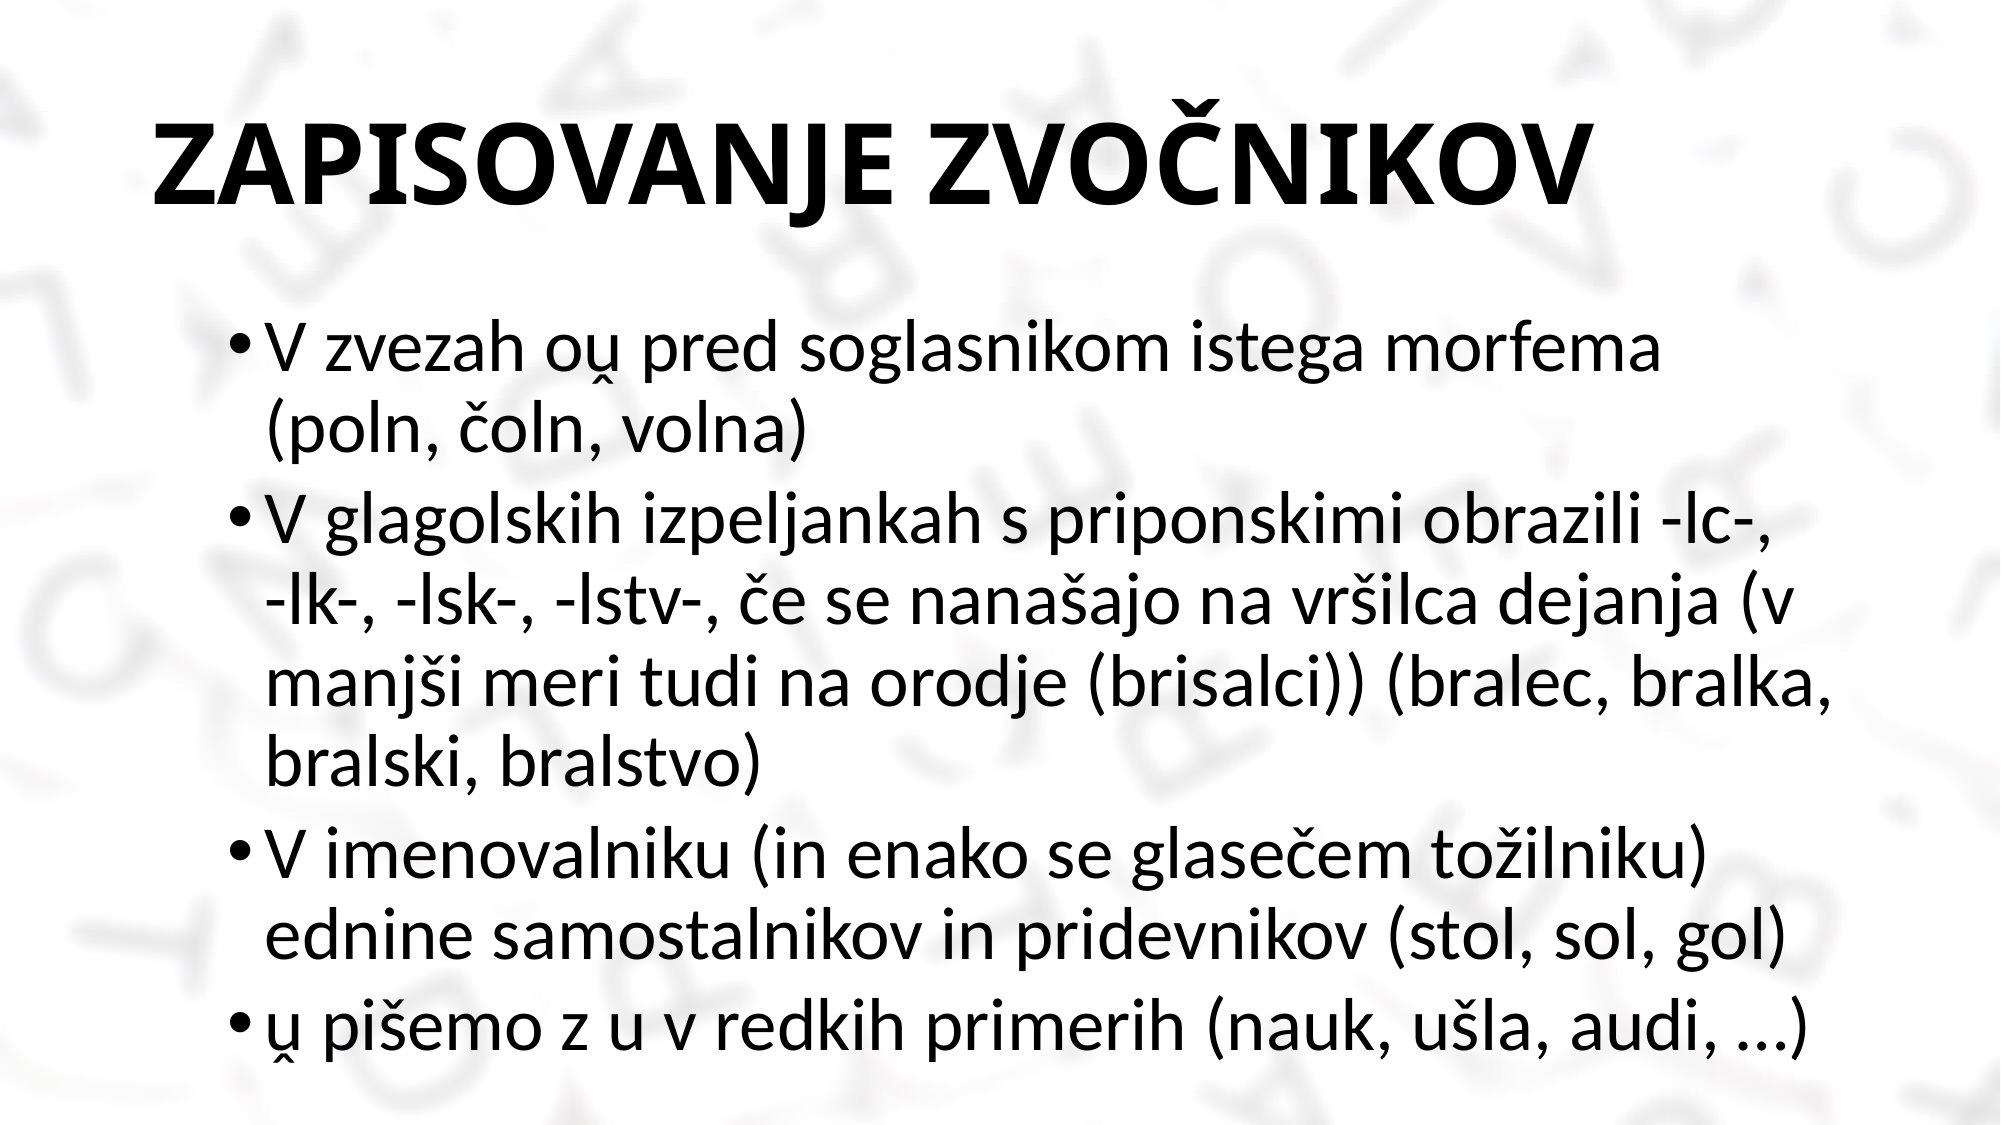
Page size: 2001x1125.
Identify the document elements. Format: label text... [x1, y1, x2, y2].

list V zvezah oṷ pred soglasnikom istega morfema (poln, čoln, volna) V glagolskih izpeljankah s priponskimi obrazili -lc-, -lk-, -lsk-, -lstv-, če se nanašajo na vršilca dejanja (v manjši meri tudi na orodje (brisalci)) (bralec, bralka, bralski, bralstvo) V imenovalniku (in enako se glasečem tožilniku) ednine samostalnikov in pridevnikov (stol, sol, gol) ṷ pišemo z u v redkih primerih (nauk, ušla, audi, …) [137, 299, 1863, 1014]
picture [0, 0, 2001, 1125]
title ZAPISOVANJE ZVOČNIKOV [137, 59, 1863, 278]
